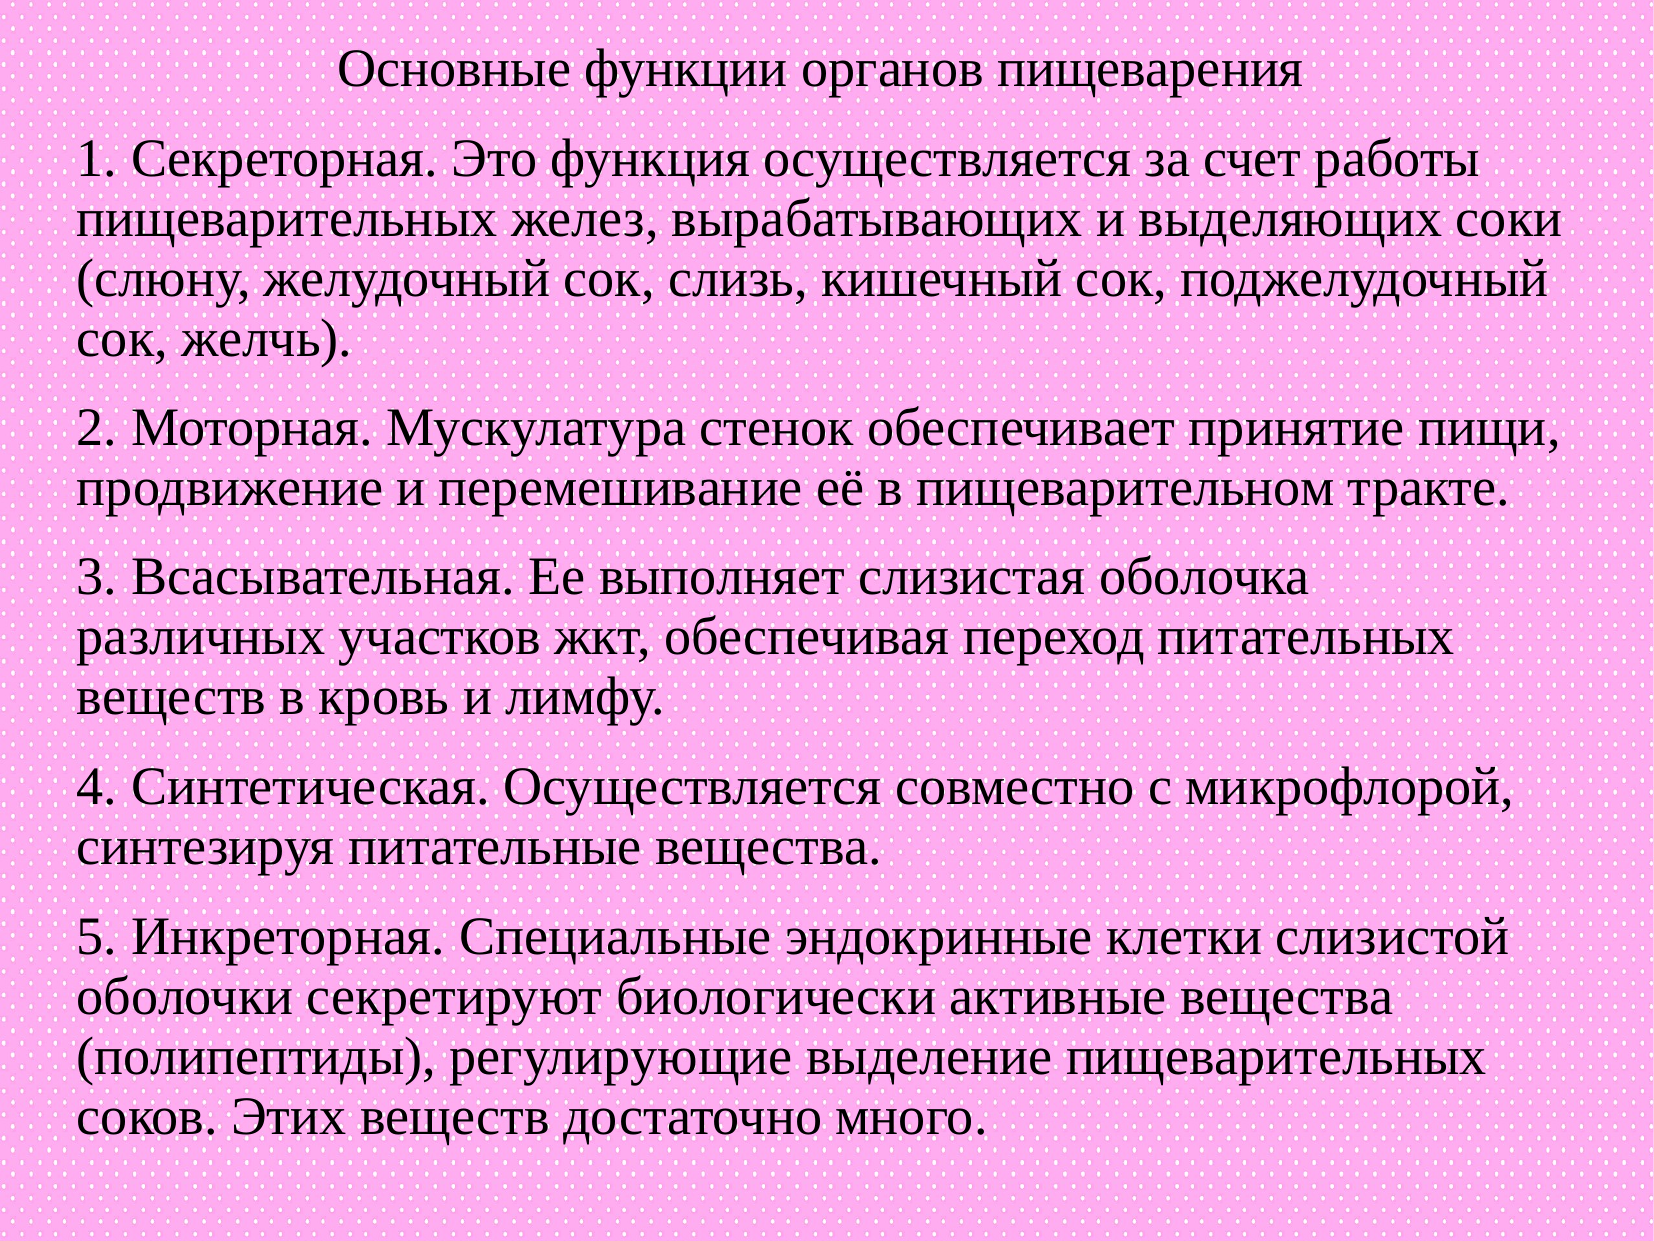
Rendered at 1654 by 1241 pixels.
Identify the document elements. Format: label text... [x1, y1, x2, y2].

picture [0, 0, 1654, 1241]
list Основные функции органов пищеварения 1. Секреторная. Это функция осуществляется за счет работы пищеварительных желез, вырабатывающих и выделяющих соки (слюну, желудочный сок, слизь, кишечный сок, поджелудочный сок, желчь). 2. Моторная. Мускулатура стенок обеспечивает принятие пищи, продвижение и перемешивание её в пищеварительном тракте. 3. Всасывательная. Ее выполняет слизистая оболочка различных участков жкт, обеспечивая переход питательных веществ в кровь и лимфу. 4. Синтетическая. Осуществляется совместно с микрофлорой, синтезируя питательные вещества. 5. Инкреторная. Специальные эндокринные клетки слизистой оболочки секретируют биологически активные вещества (полипептиды), регулирующие выделение пищеварительных соков. Этих веществ достаточно много. [76, 38, 1565, 1162]
